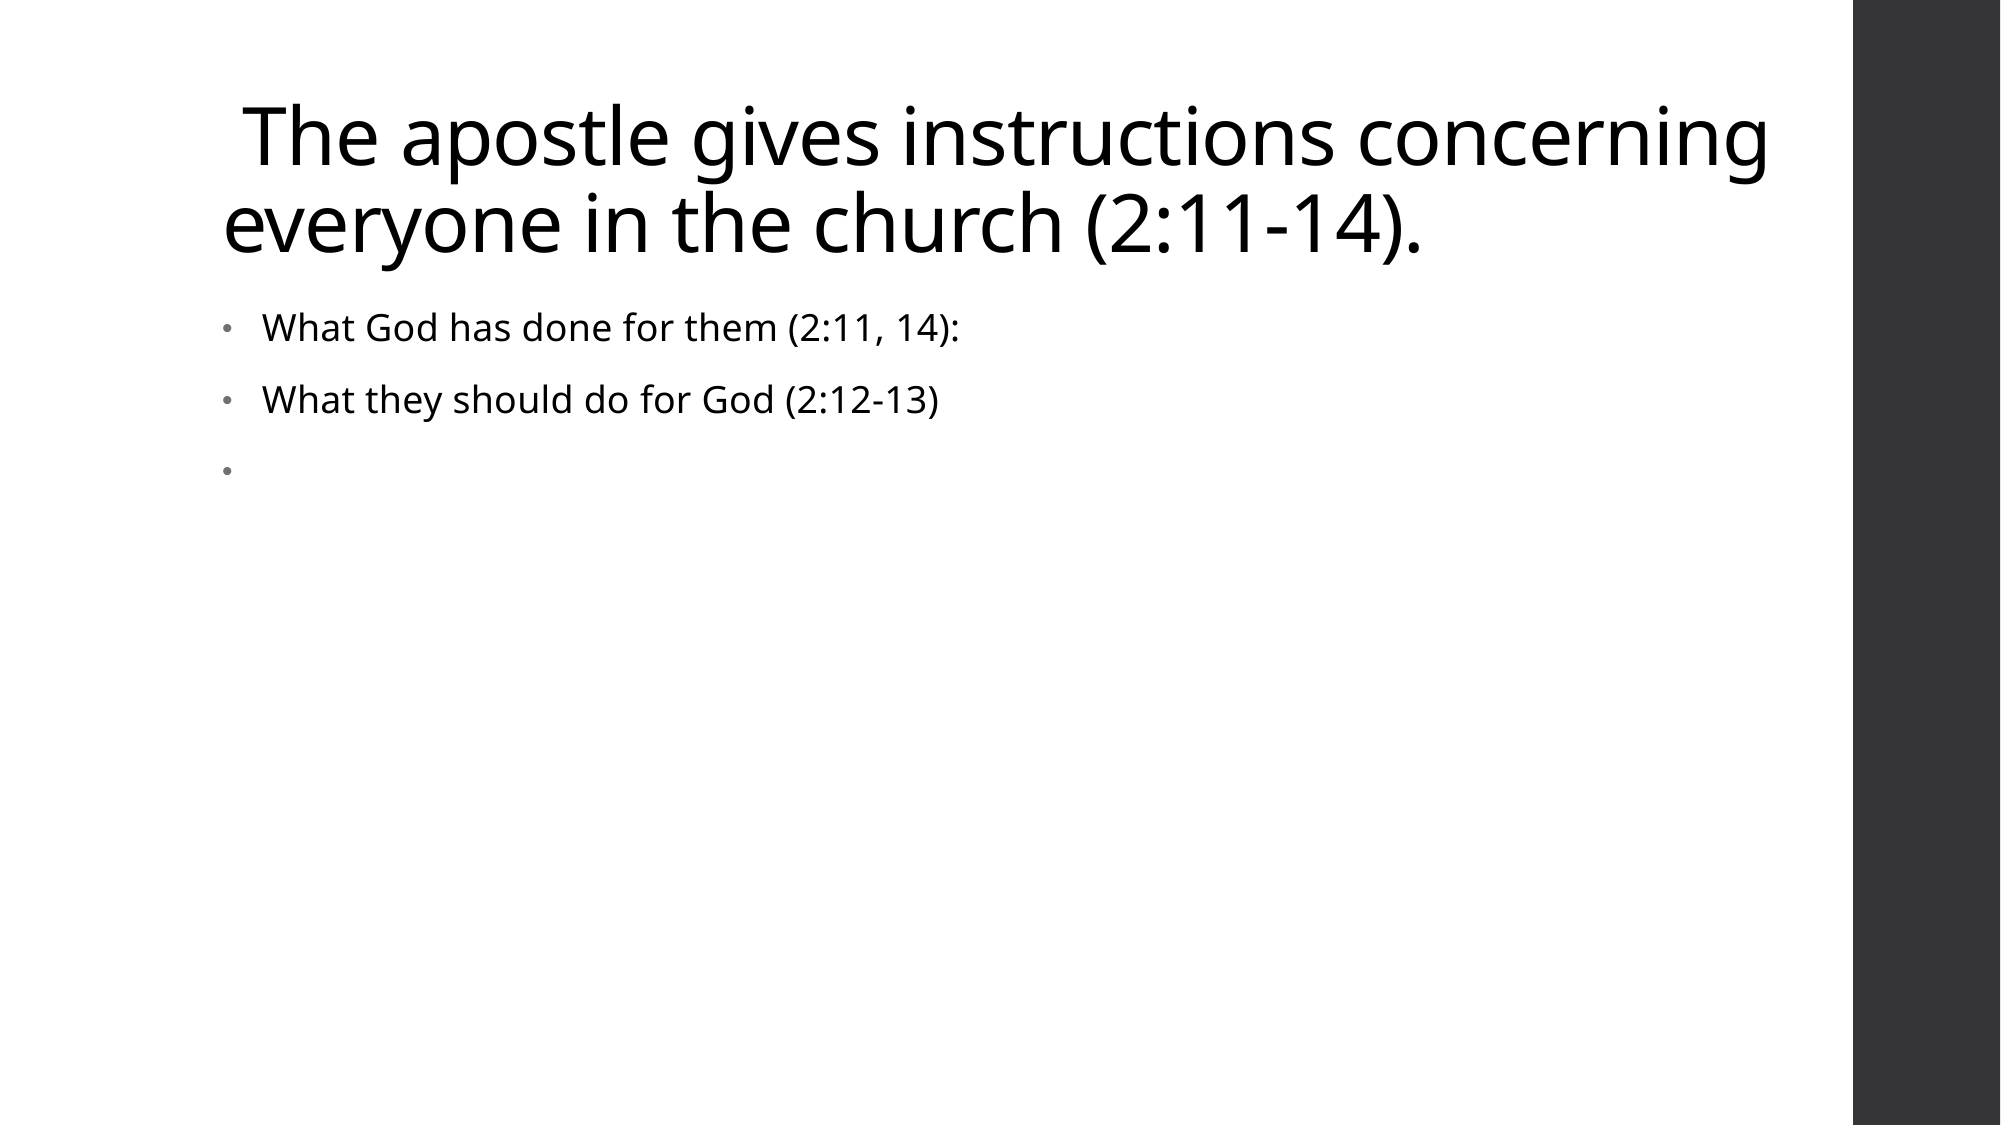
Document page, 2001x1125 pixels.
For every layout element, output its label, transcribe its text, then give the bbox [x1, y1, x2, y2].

list What God has done for them (2:11, 14): What they should do for God (2:12-13) [206, 299, 1617, 1014]
title The apostle gives instructions concerning everyone in the church (2:11-14). [206, 60, 1797, 278]
